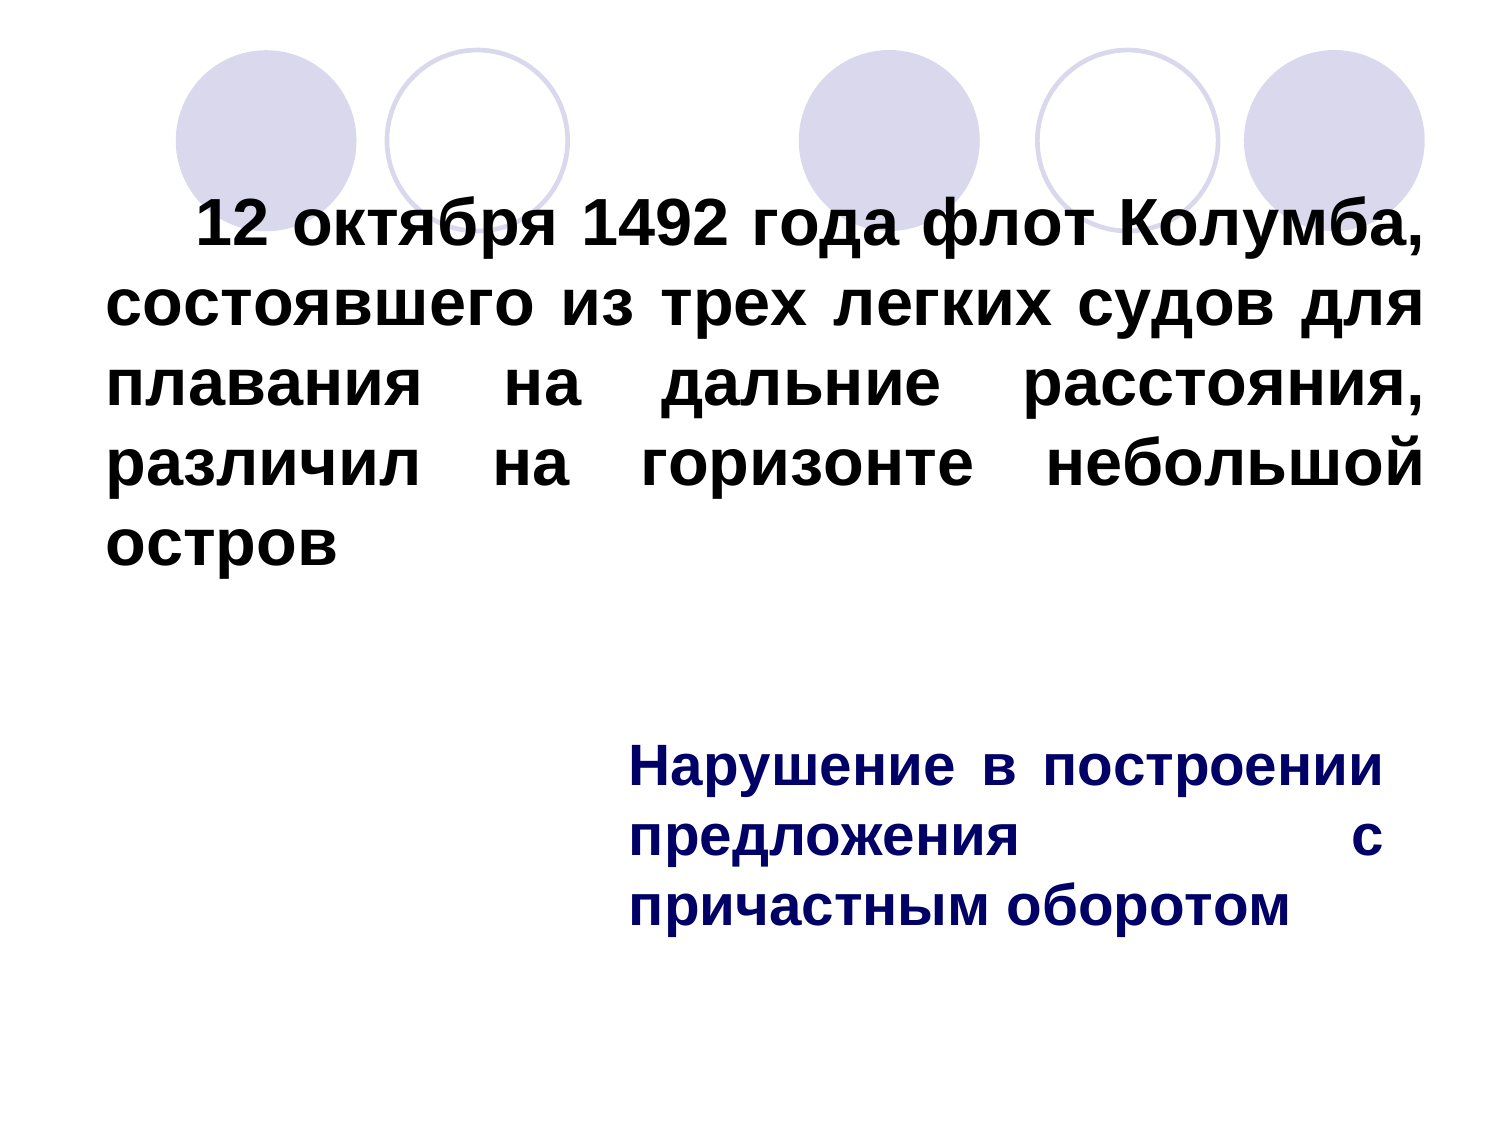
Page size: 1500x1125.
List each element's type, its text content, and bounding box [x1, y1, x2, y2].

text_box Нарушение в построении предложения с причастным оборотом [614, 720, 1400, 945]
title 12 октября 1492 года флот Колумба, состоявшего из трех легких судов для плавания на дальние расстояния, различил на горизонте небольшой остров [90, 284, 1441, 473]
